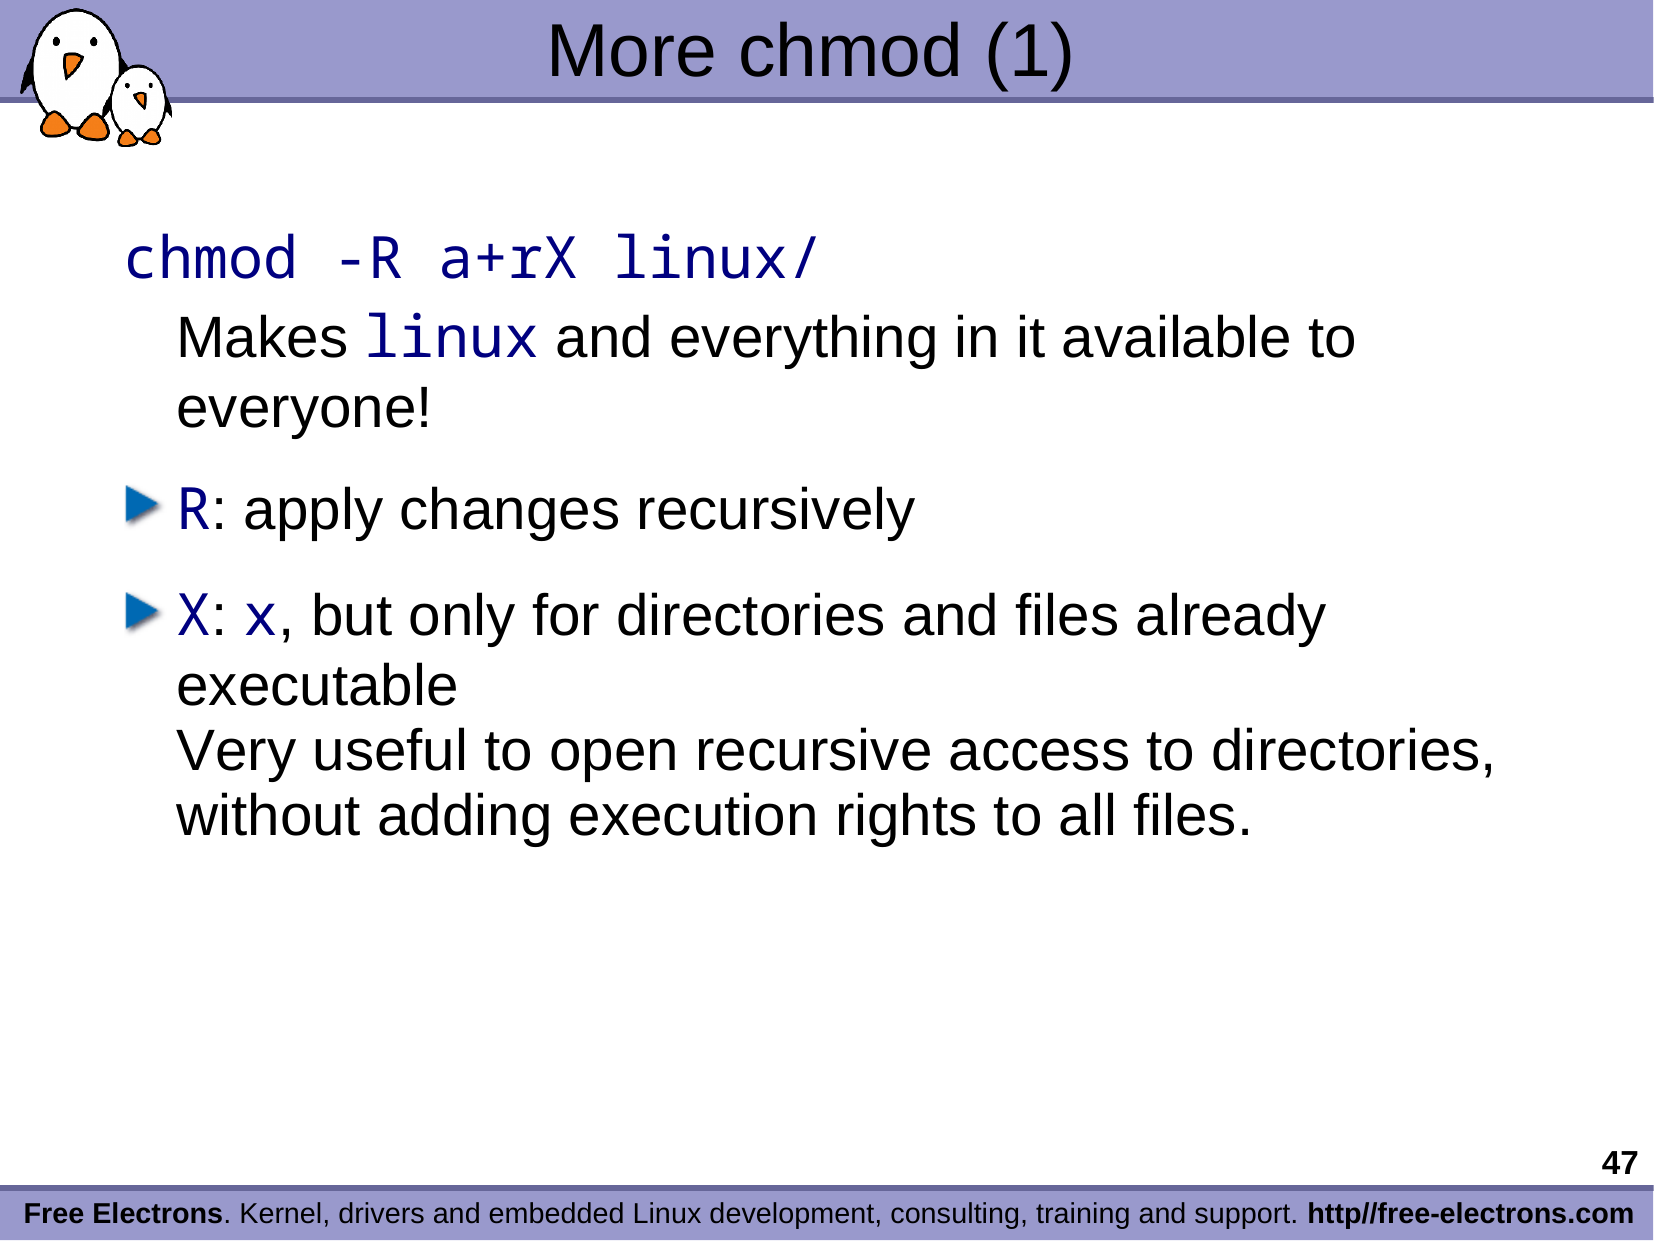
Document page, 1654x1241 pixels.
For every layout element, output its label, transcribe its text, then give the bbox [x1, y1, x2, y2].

title More chmod (1) [66, 0, 1557, 101]
list chmod -R a+rX linux/ Makes linux and everything in it available to everyone! R: apply changes recursively X: x, but only for directories and files already executable Very useful to open recursive access to directories, without adding execution rights to all files. [105, 216, 1518, 1066]
picture [20, 8, 172, 147]
